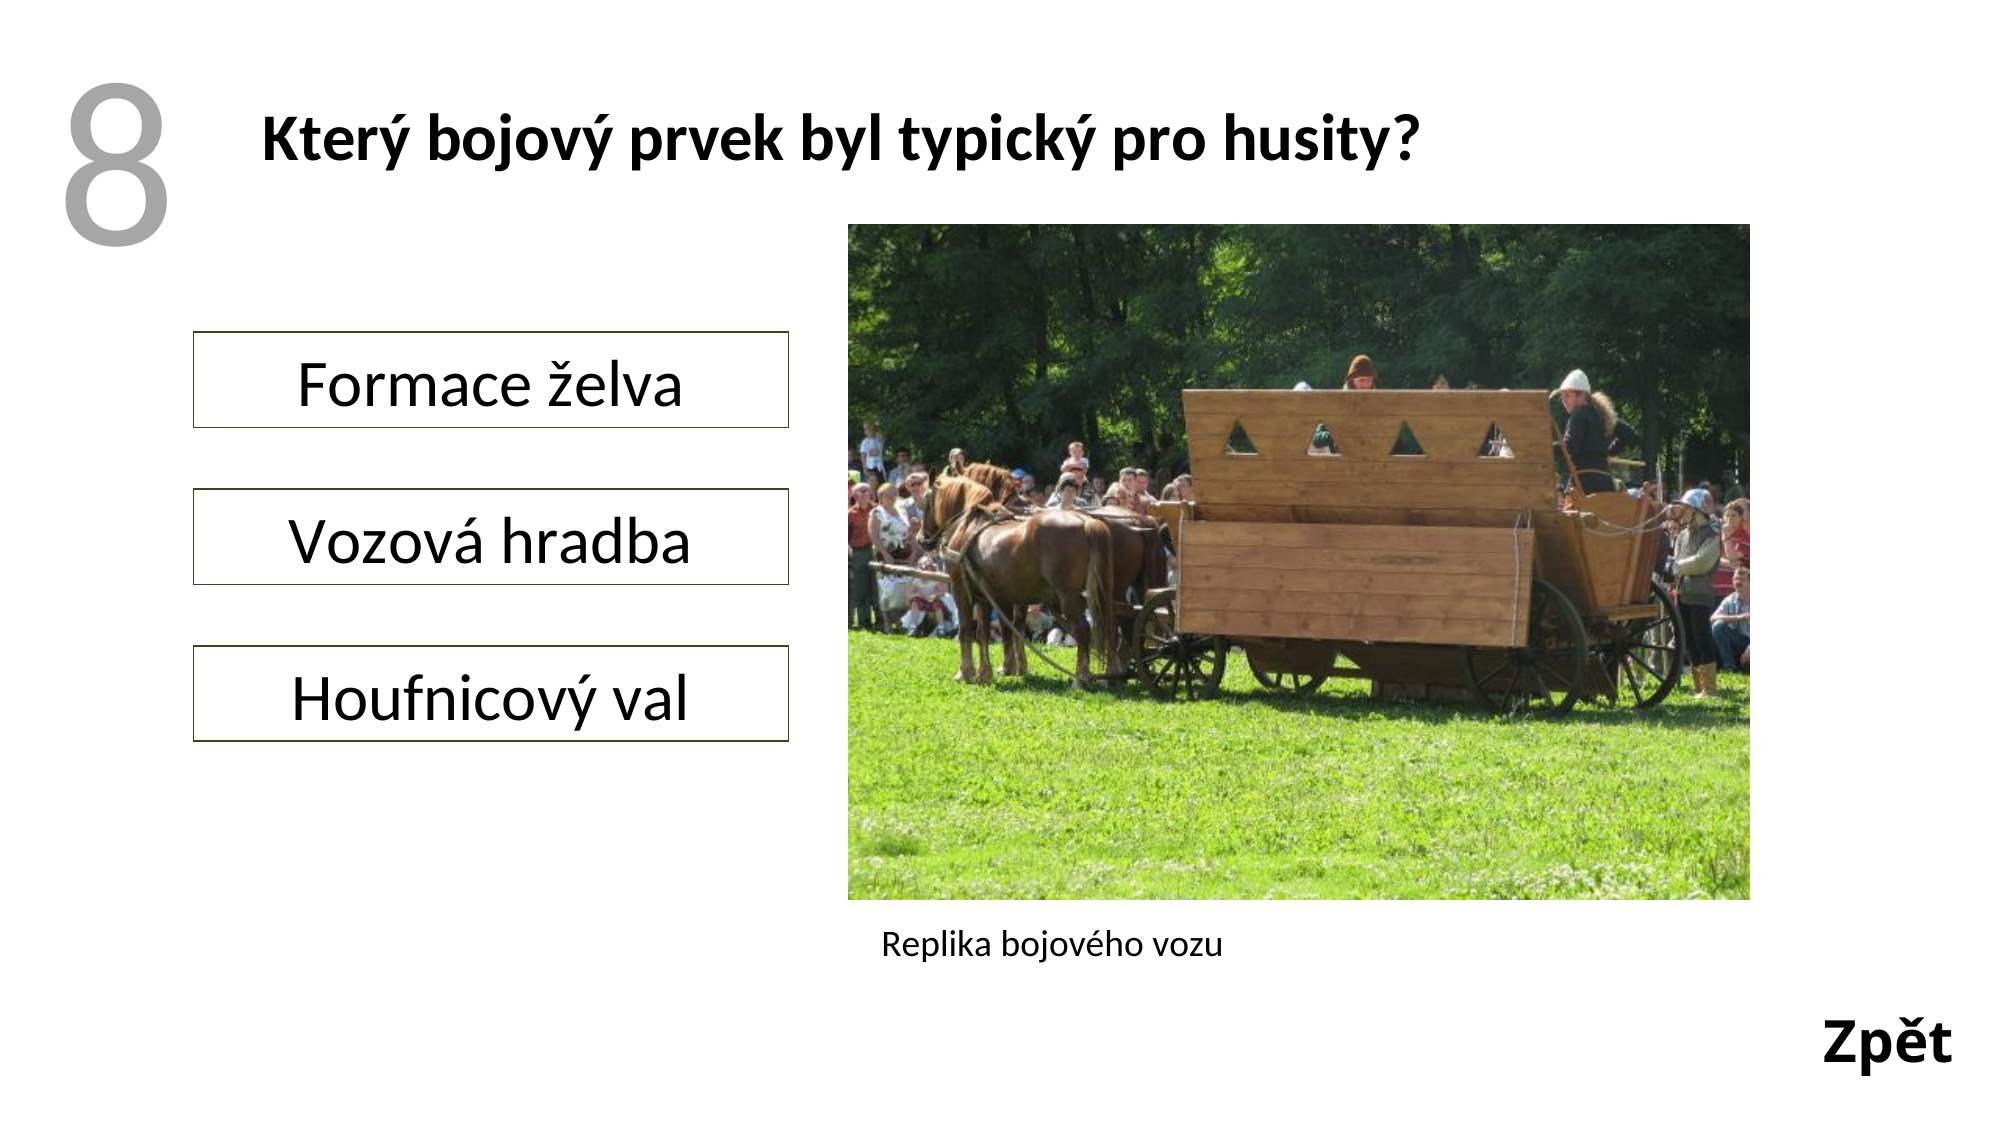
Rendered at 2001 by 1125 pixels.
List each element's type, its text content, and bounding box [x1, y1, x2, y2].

picture [848, 224, 1750, 901]
text_box 8 [41, 0, 192, 301]
text_box Replika bojového vozu [866, 911, 1239, 972]
text_box Vozová hradba [193, 488, 789, 585]
text_box Zpět [1809, 996, 1970, 1083]
text_box Formace želva [193, 331, 789, 428]
text_box Houfnicový val [193, 645, 789, 742]
text_box Který bojový prvek byl typický pro husity? [248, 86, 1581, 182]
